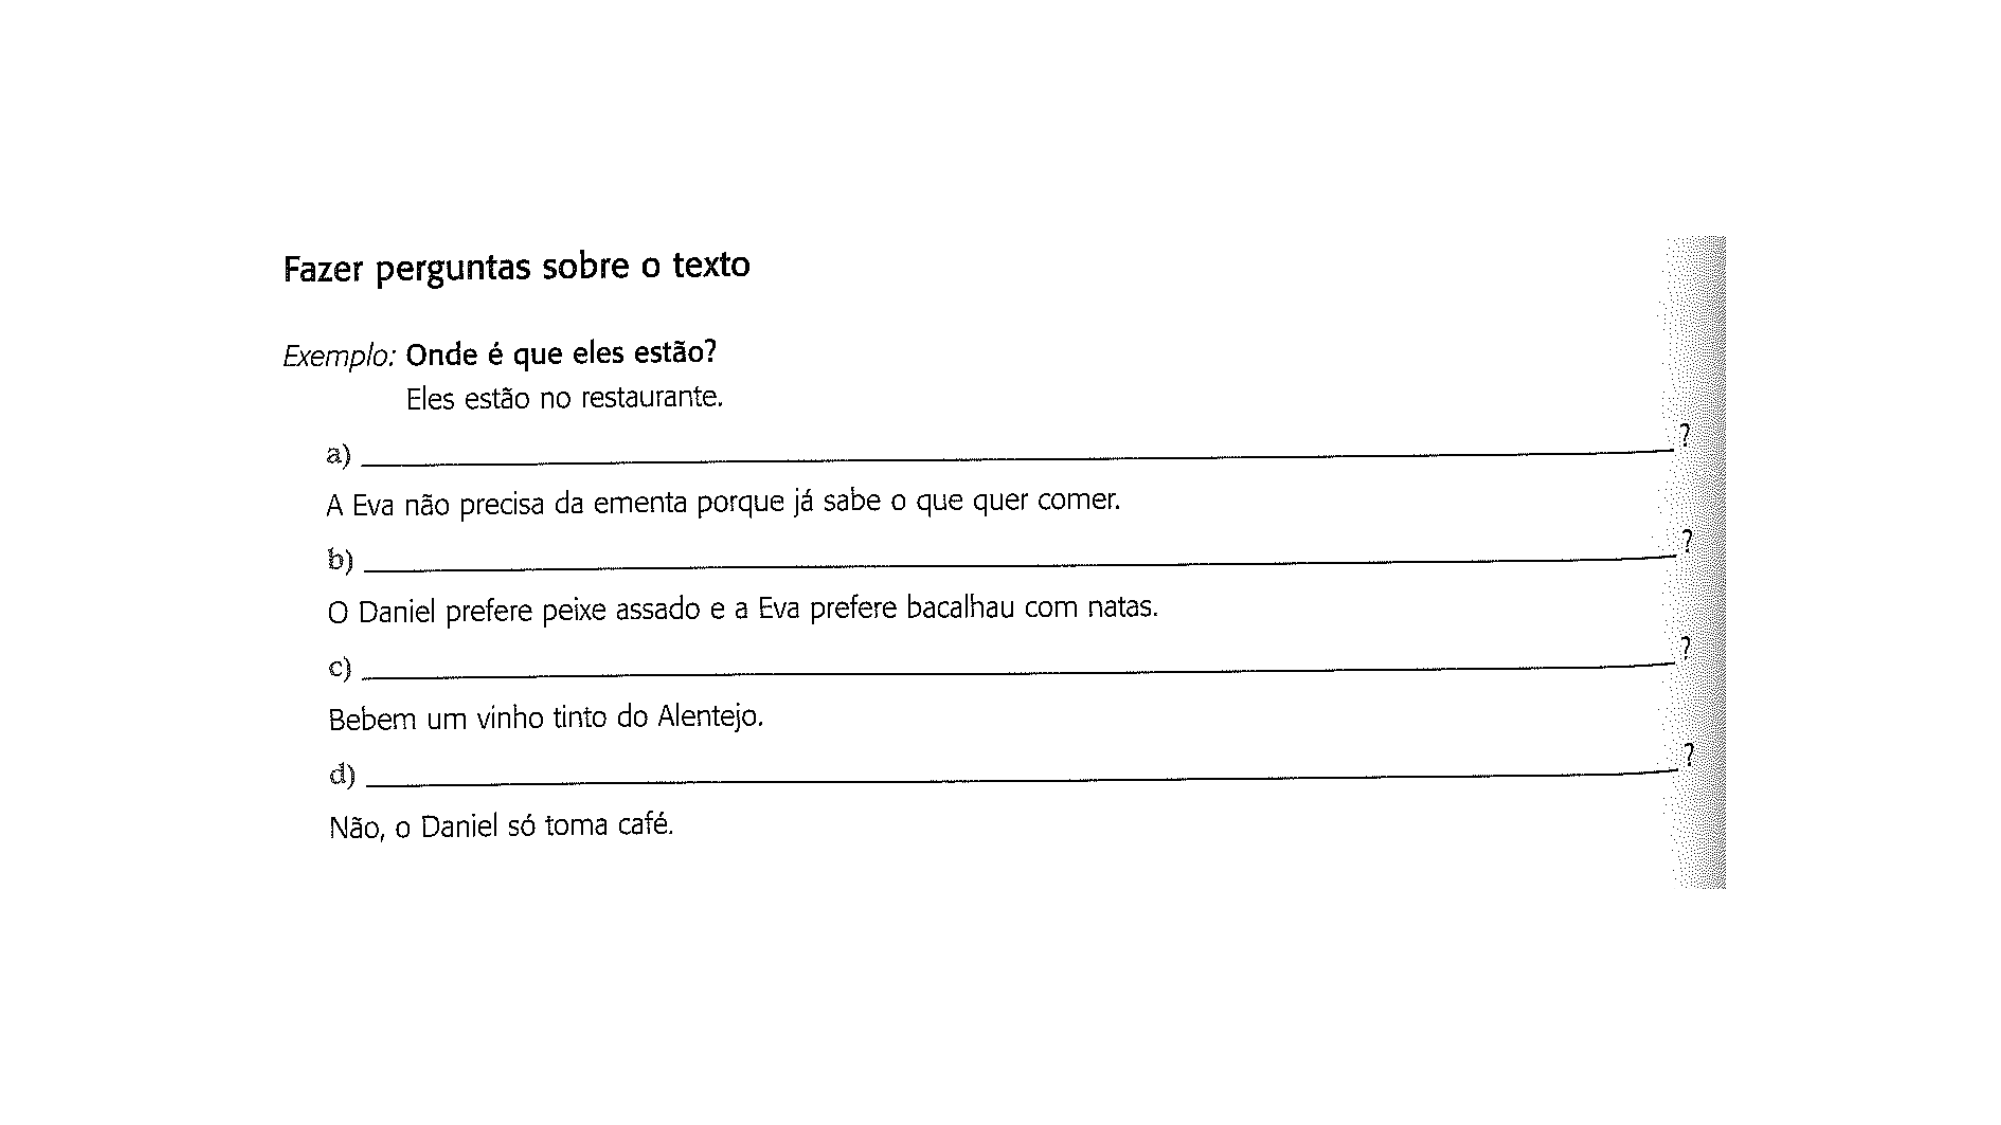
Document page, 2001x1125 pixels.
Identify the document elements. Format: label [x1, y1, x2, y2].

picture [274, 236, 1726, 889]
